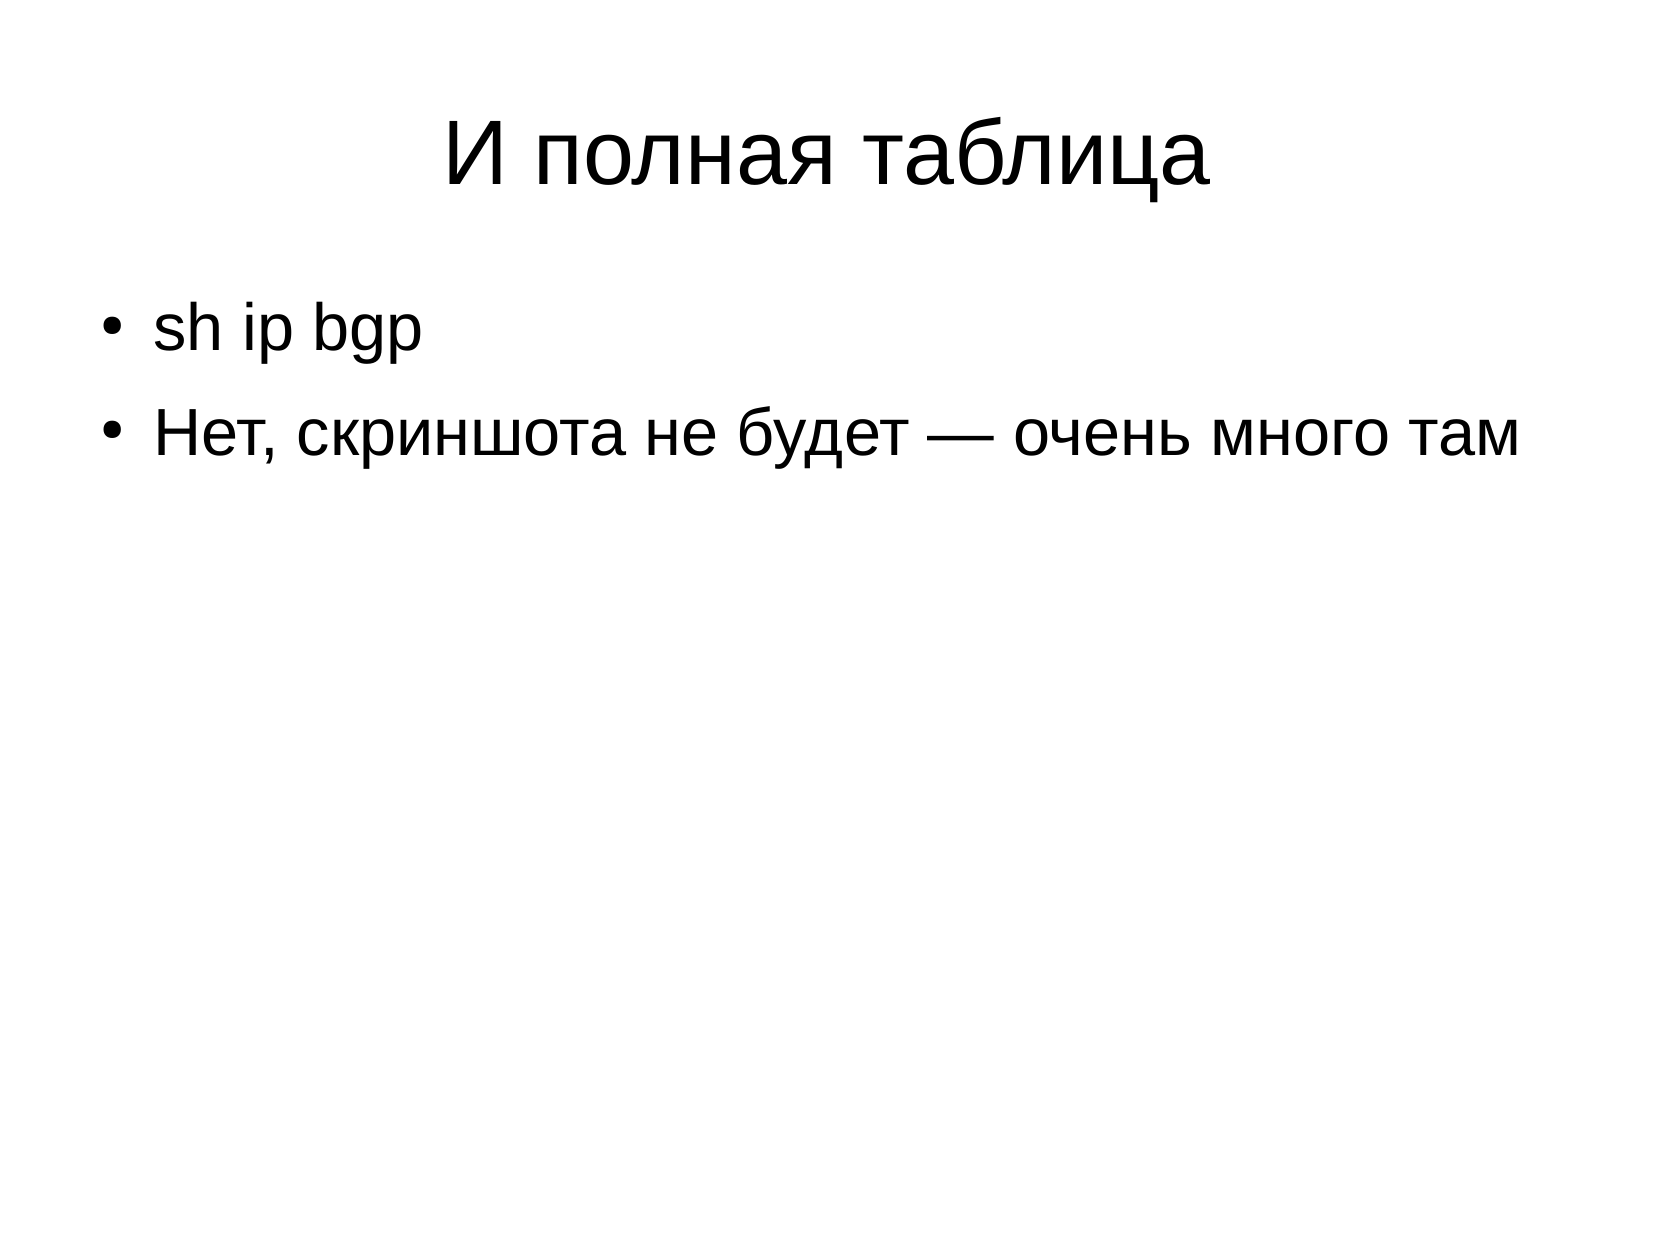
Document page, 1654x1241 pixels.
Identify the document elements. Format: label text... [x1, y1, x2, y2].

list sh ip bgp Нет, скриншота не будет — очень много там [82, 290, 1538, 1010]
title И полная таблица [82, 49, 1571, 257]
